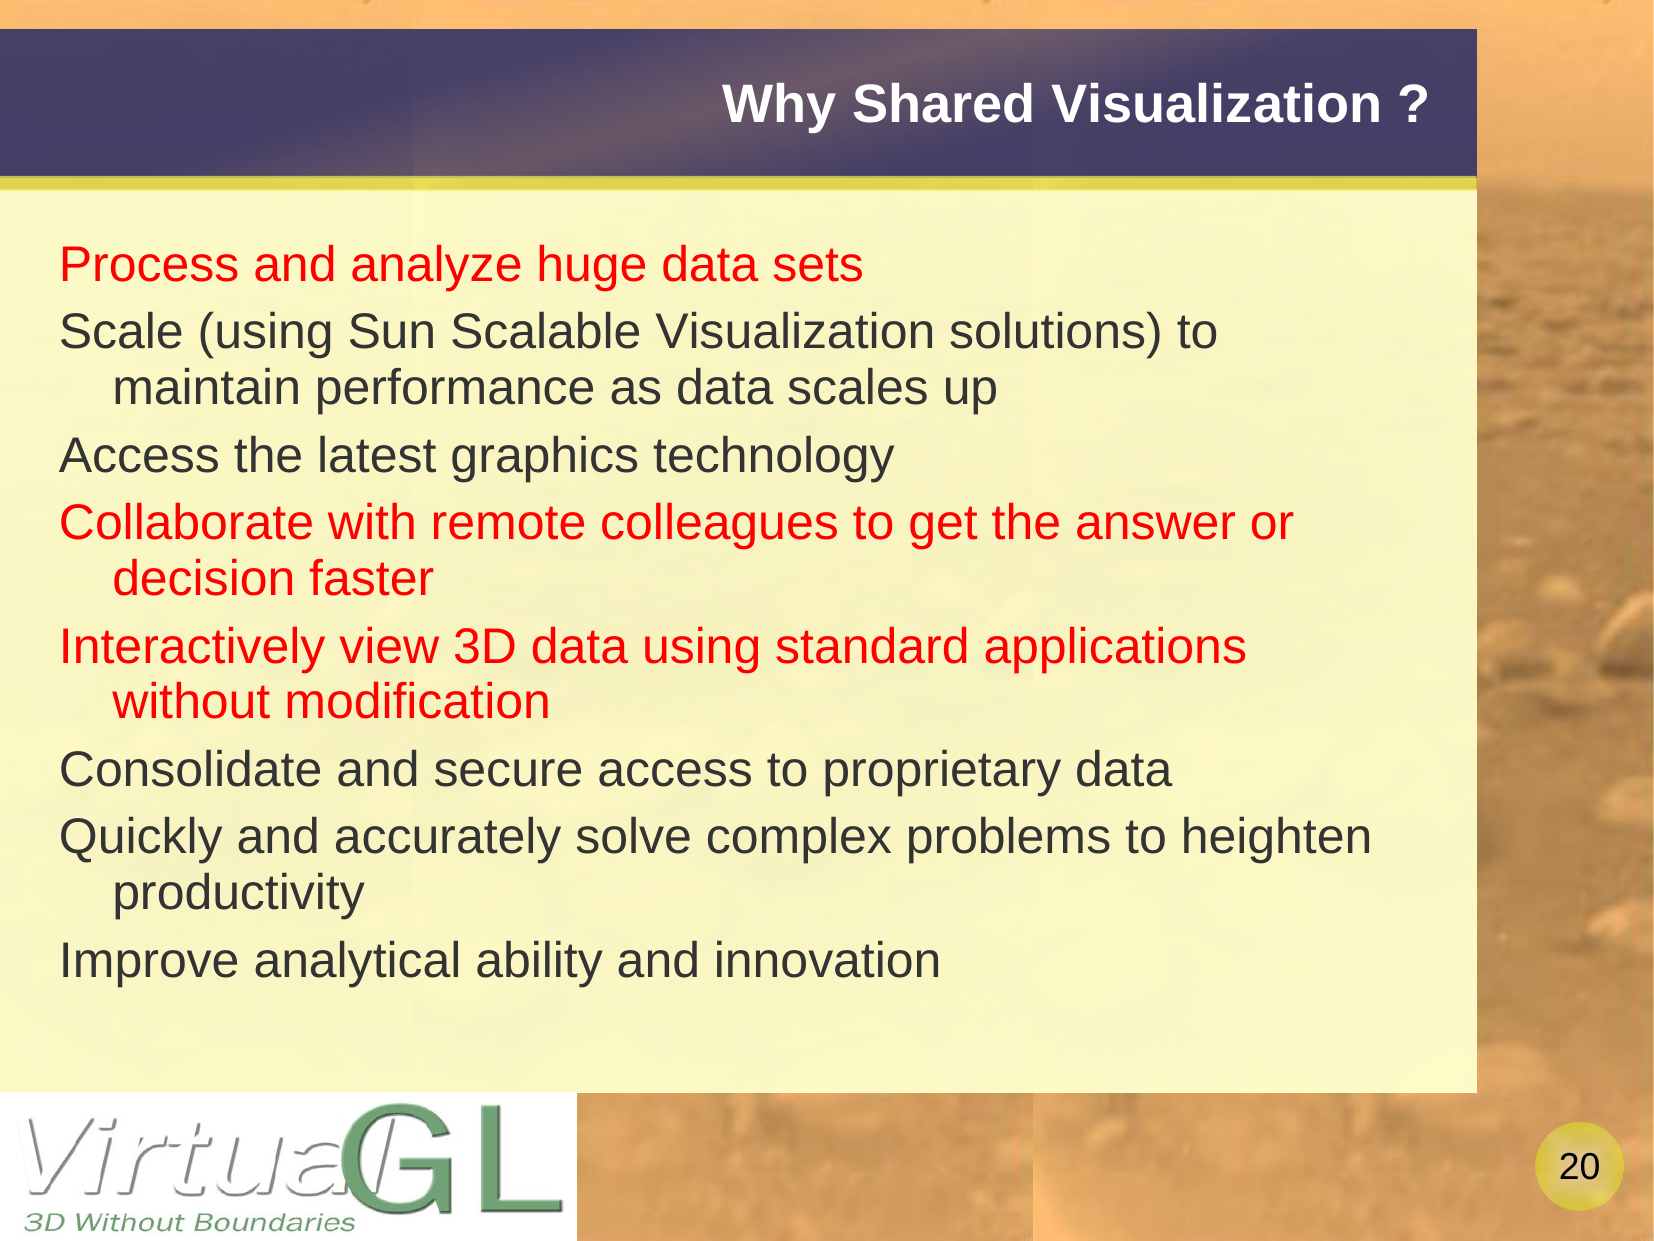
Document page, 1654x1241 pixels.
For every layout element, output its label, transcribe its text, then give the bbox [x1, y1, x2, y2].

picture [0, 0, 1654, 1241]
title Why Shared Visualization ? [29, 59, 1447, 148]
list Process and analyze huge data sets Scale (using Sun Scalable Visualization solutions) to maintain performance as data scales up Access the latest graphics technology Collaborate with remote colleagues to get the answer or decision faster Interactively view 3D data using standard applications without modification Consolidate and secure access to proprietary data Quickly and accurately solve complex problems to heighten productivity Improve analytical ability and innovation [59, 236, 1418, 1182]
